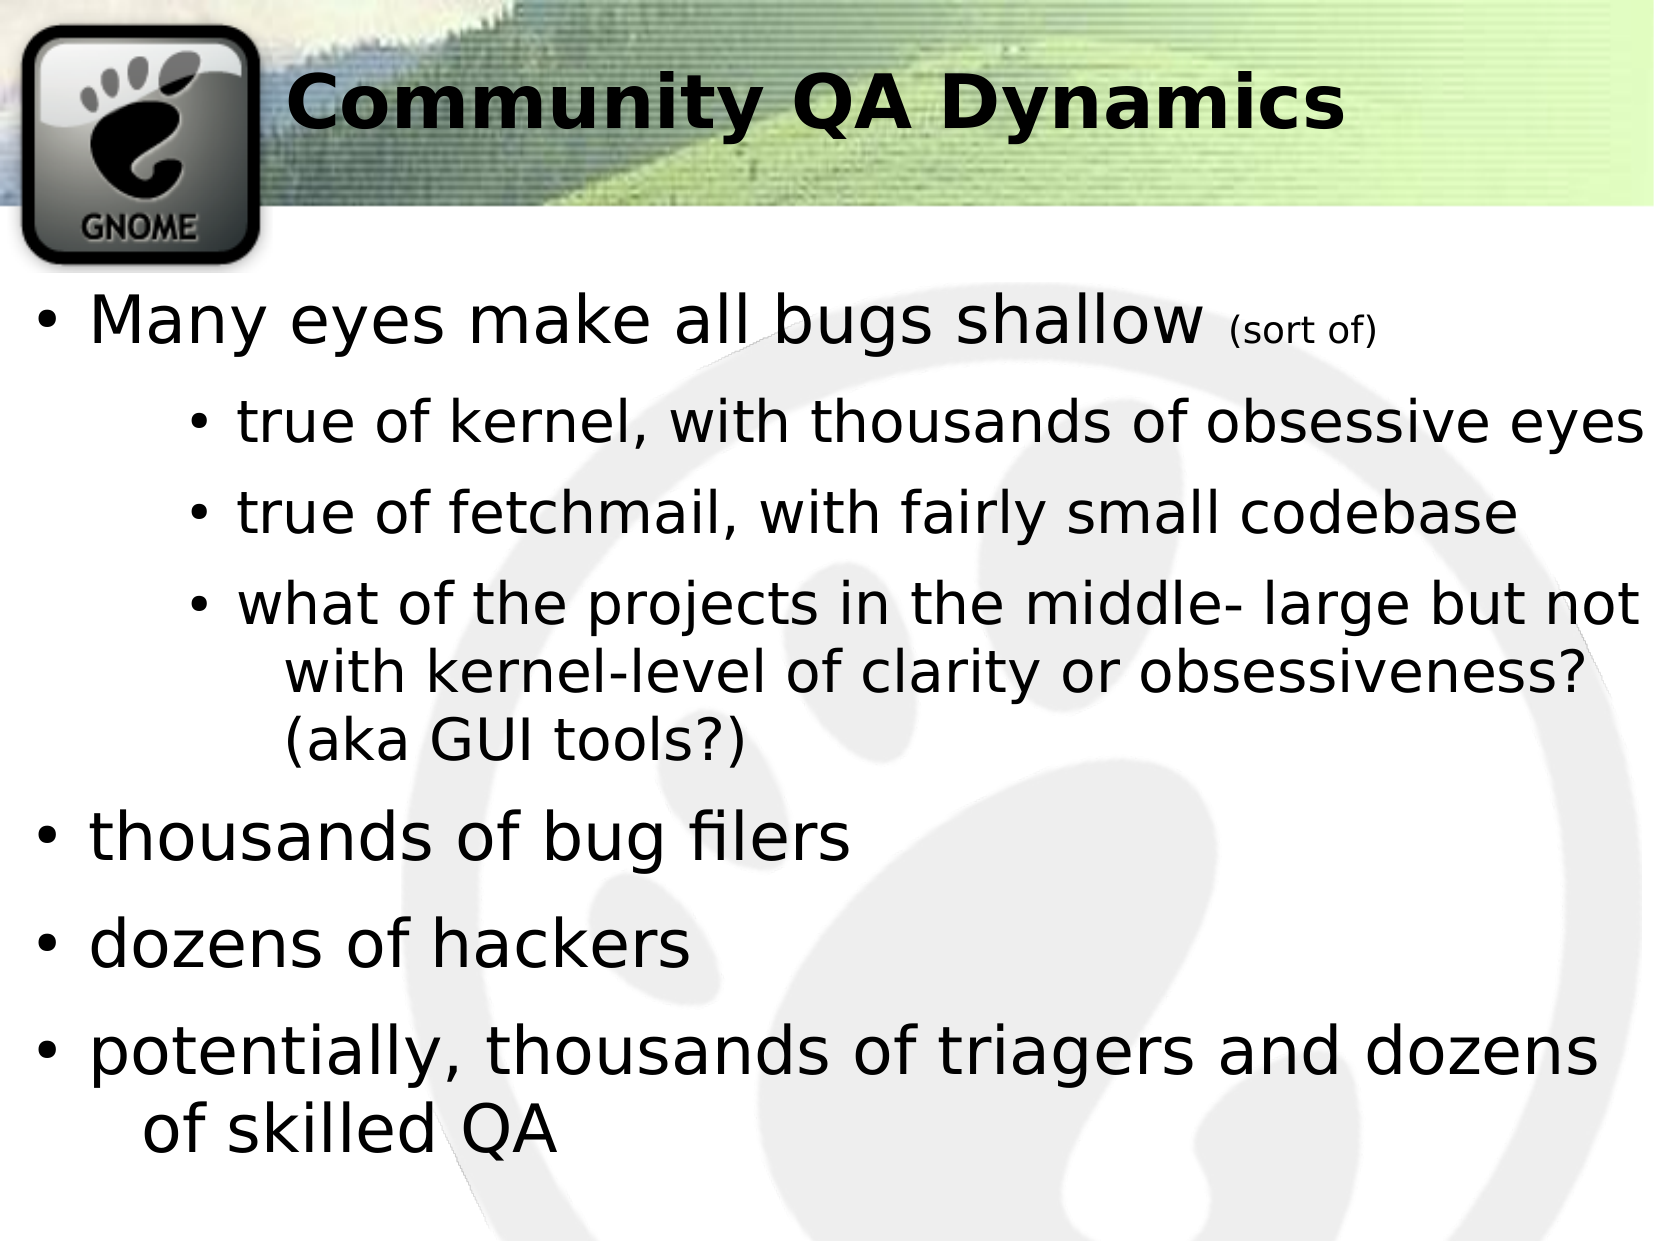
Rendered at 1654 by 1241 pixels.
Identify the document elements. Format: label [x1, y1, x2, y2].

picture [401, 282, 1642, 1241]
picture [406, 1120, 426, 1148]
picture [0, 0, 1654, 273]
picture [406, 596, 424, 620]
